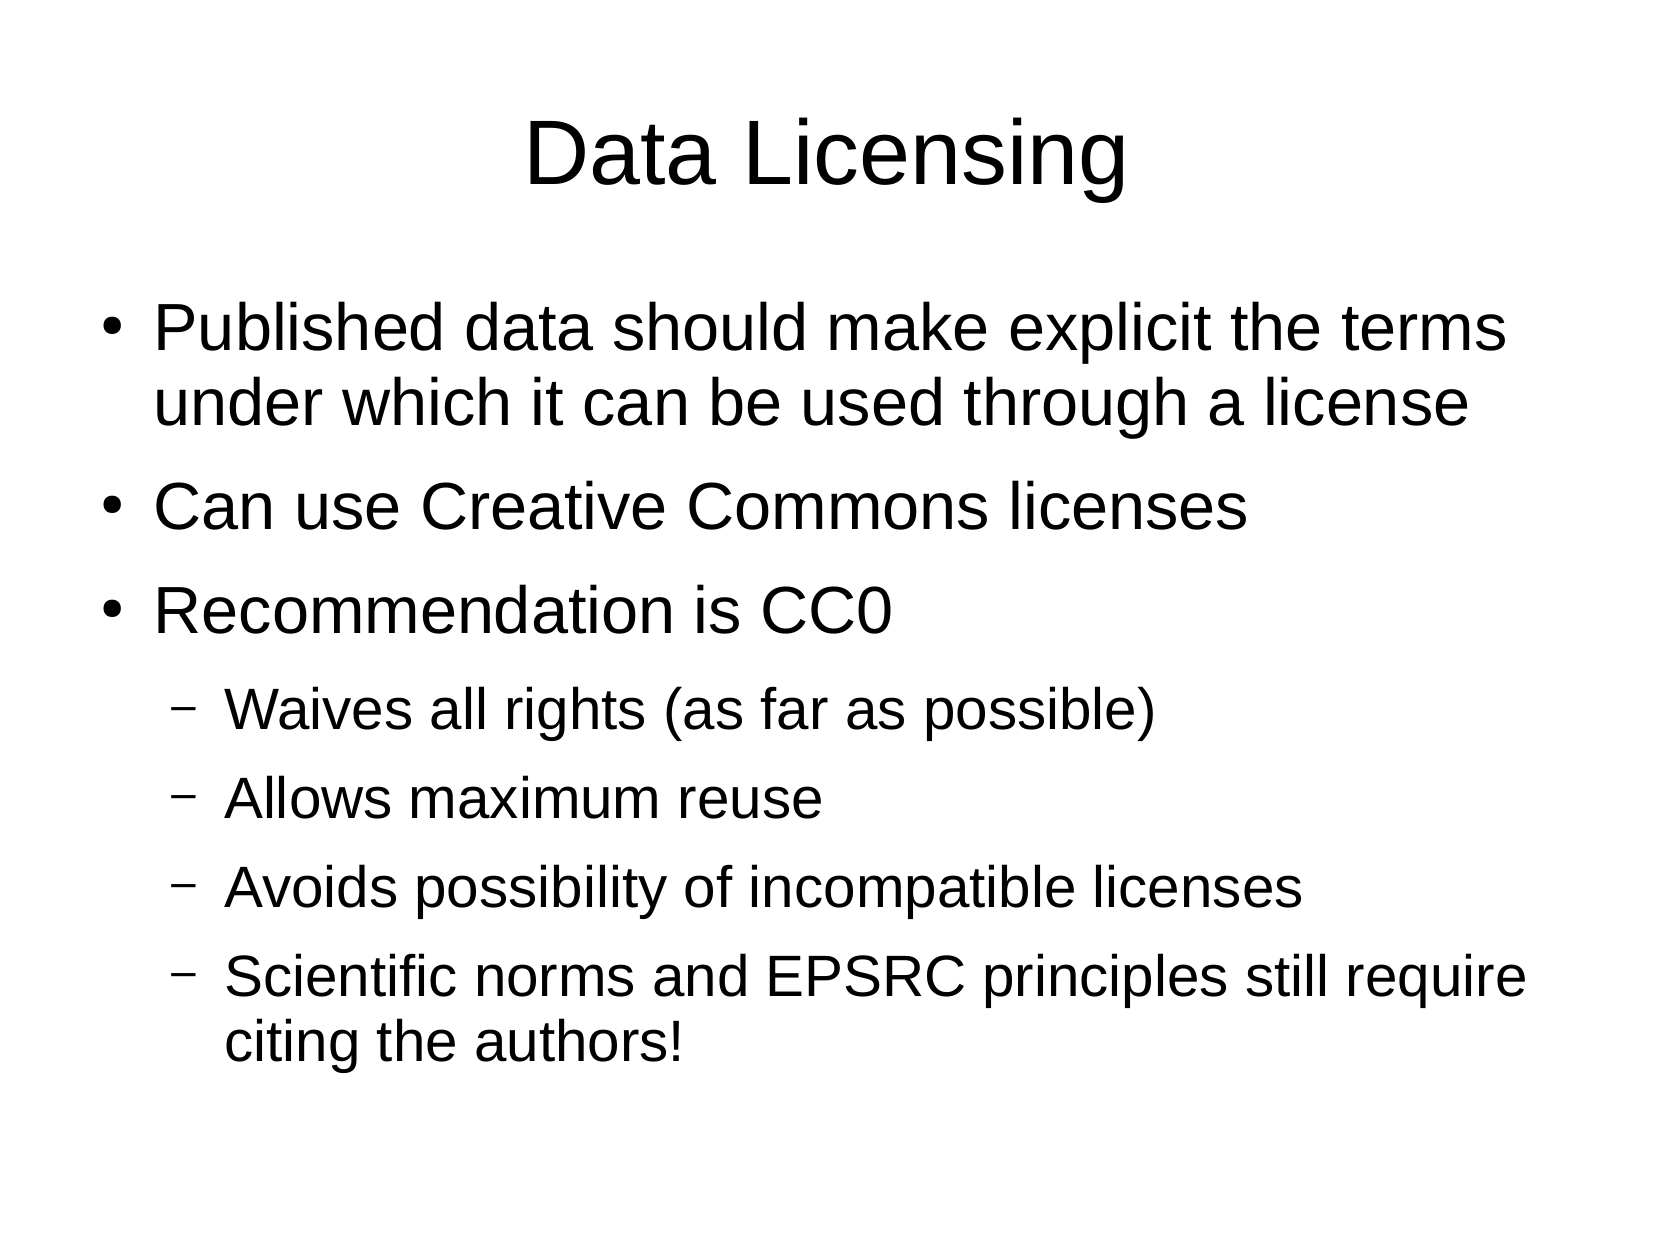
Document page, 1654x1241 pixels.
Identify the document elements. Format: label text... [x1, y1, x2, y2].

title Data Licensing [82, 49, 1571, 257]
list Published data should make explicit the terms under which it can be used through a license Can use Creative Commons licenses Recommendation is CC0 Waives all rights (as far as possible) Allows maximum reuse Avoids possibility of incompatible licenses Scientific norms and EPSRC principles still require citing the authors! [82, 290, 1571, 1109]
